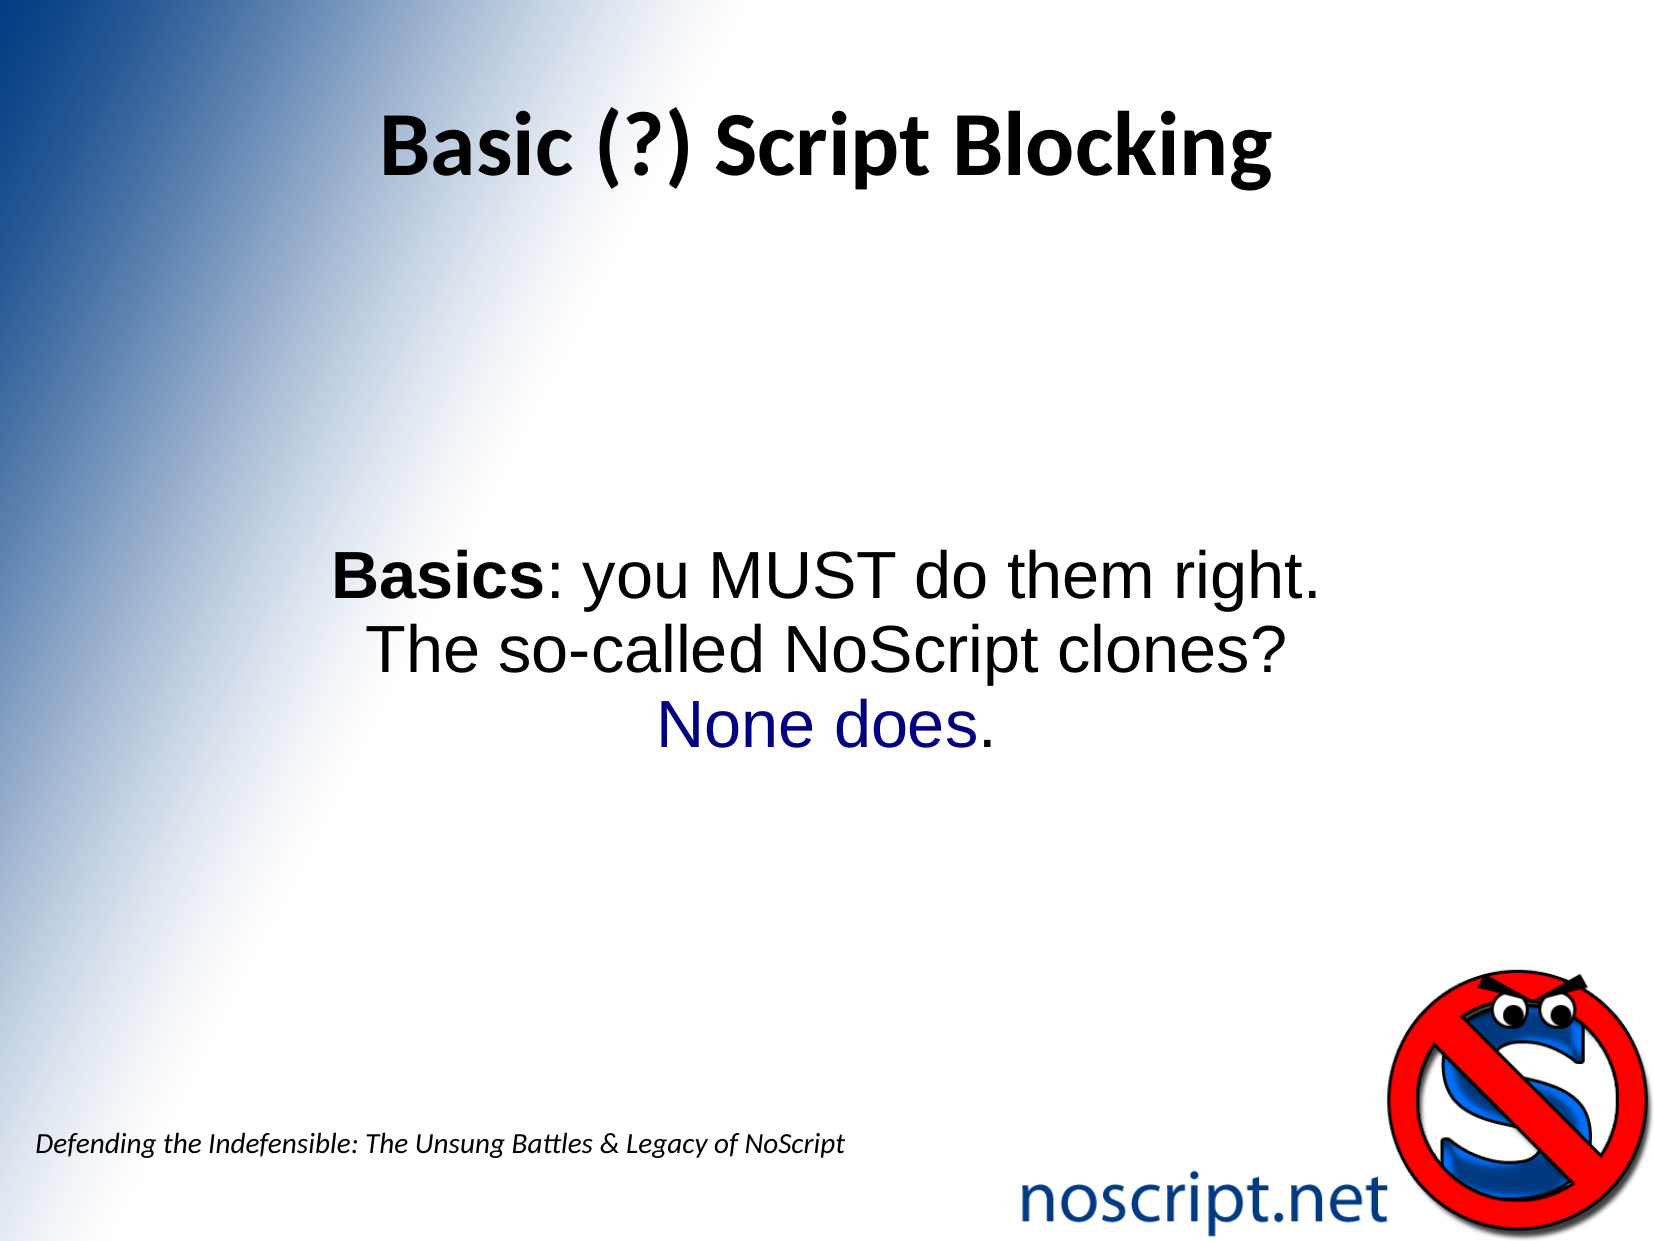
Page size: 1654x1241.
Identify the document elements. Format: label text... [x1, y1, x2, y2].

picture [0, 0, 1654, 1241]
title Basic (?) Script Blocking [82, 49, 1571, 257]
subtitle Basics: you MUST do them right. The so-called NoScript clones? None does. [82, 290, 1571, 1010]
